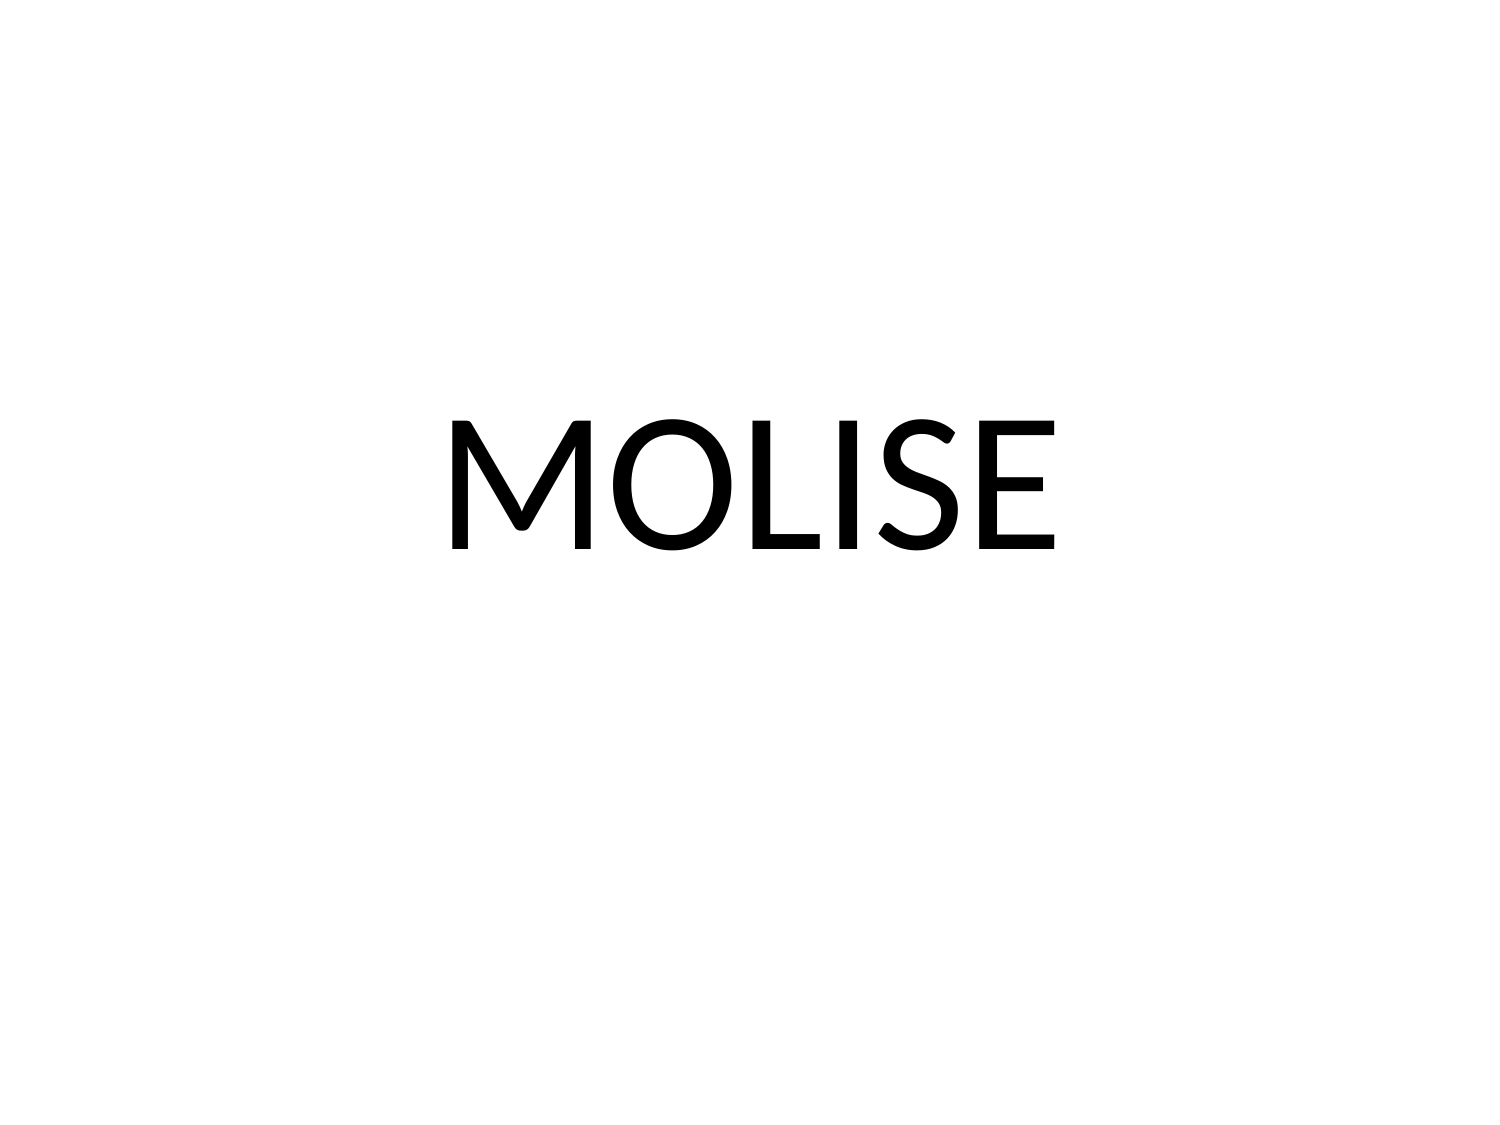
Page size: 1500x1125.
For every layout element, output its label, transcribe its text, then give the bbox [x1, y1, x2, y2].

title MOLISE [112, 349, 1388, 591]
